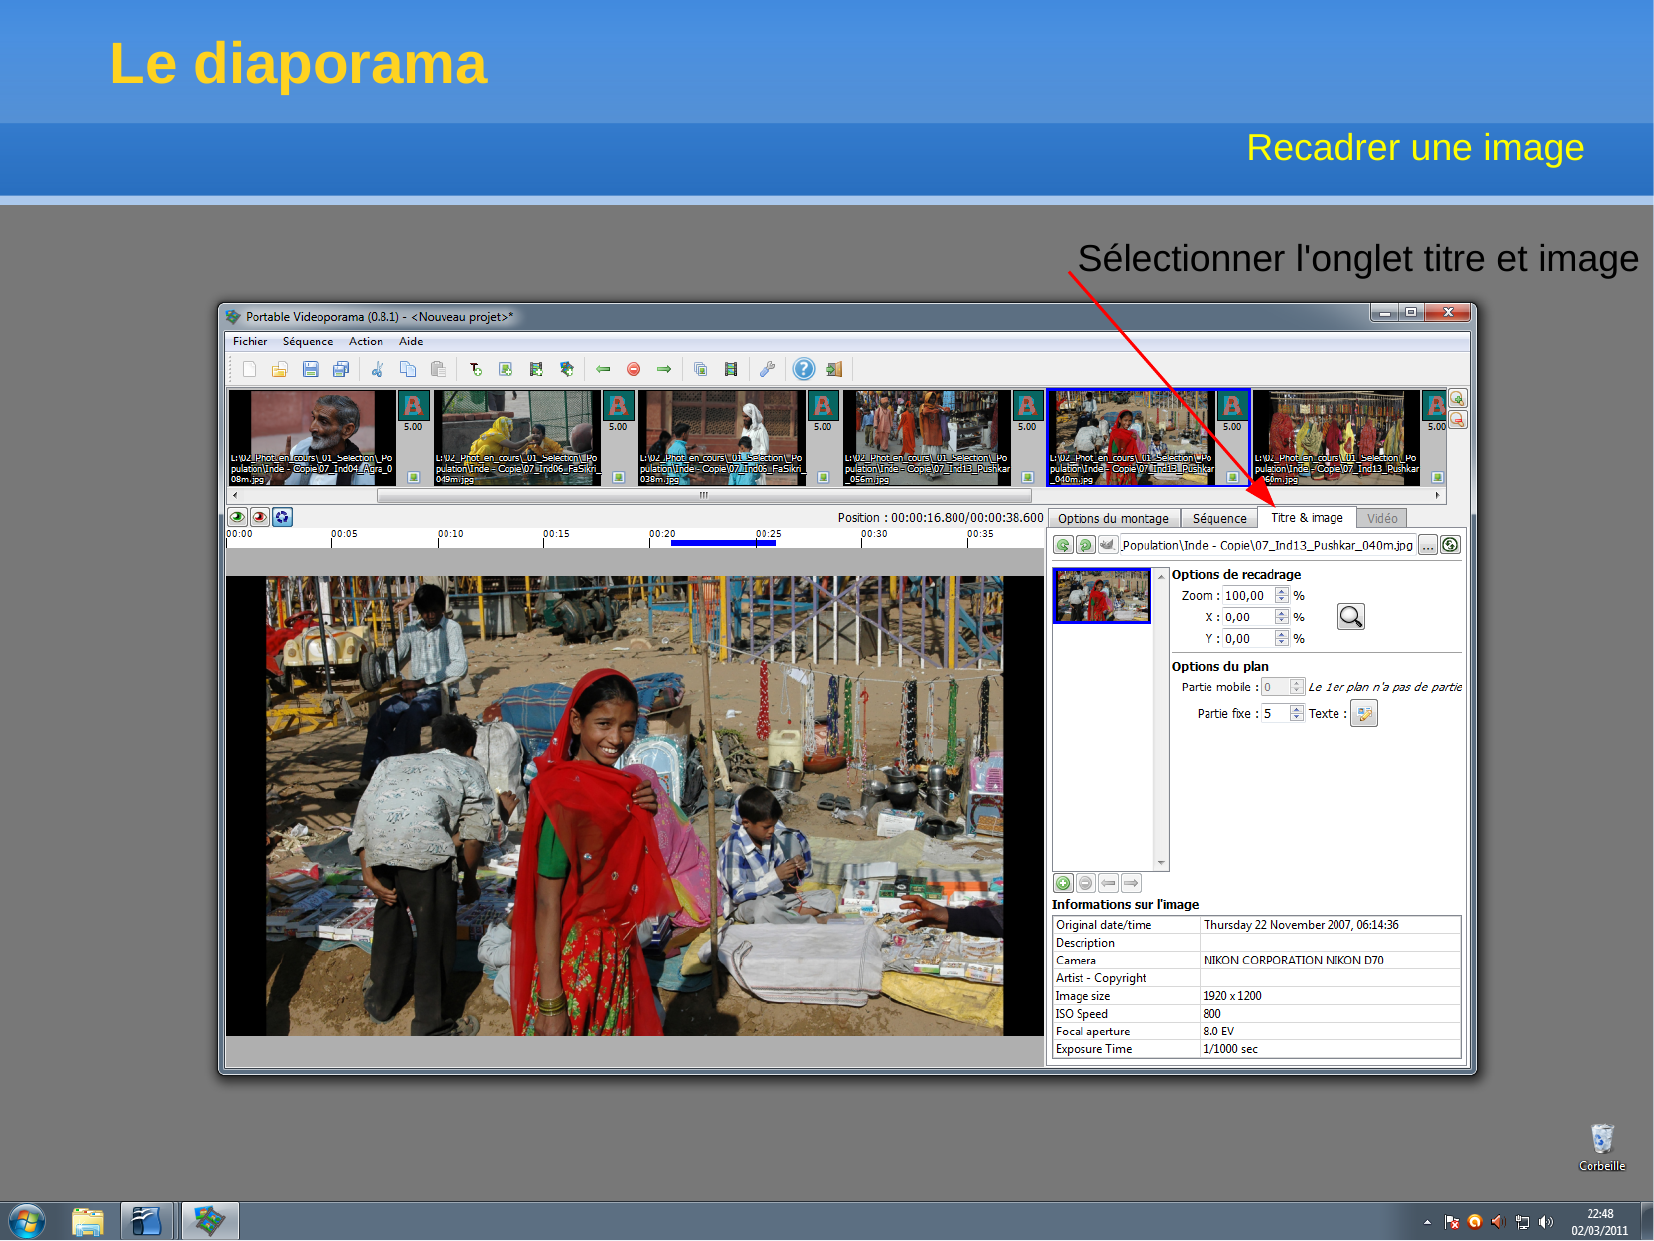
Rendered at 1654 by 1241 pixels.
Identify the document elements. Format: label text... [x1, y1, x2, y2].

text_box Sélectionner l'onglet titre et image [1062, 230, 1654, 288]
text_box Le diaporama [5, 17, 609, 107]
text_box Recadrer une image [1210, 77, 1654, 176]
picture [0, 0, 1654, 1240]
